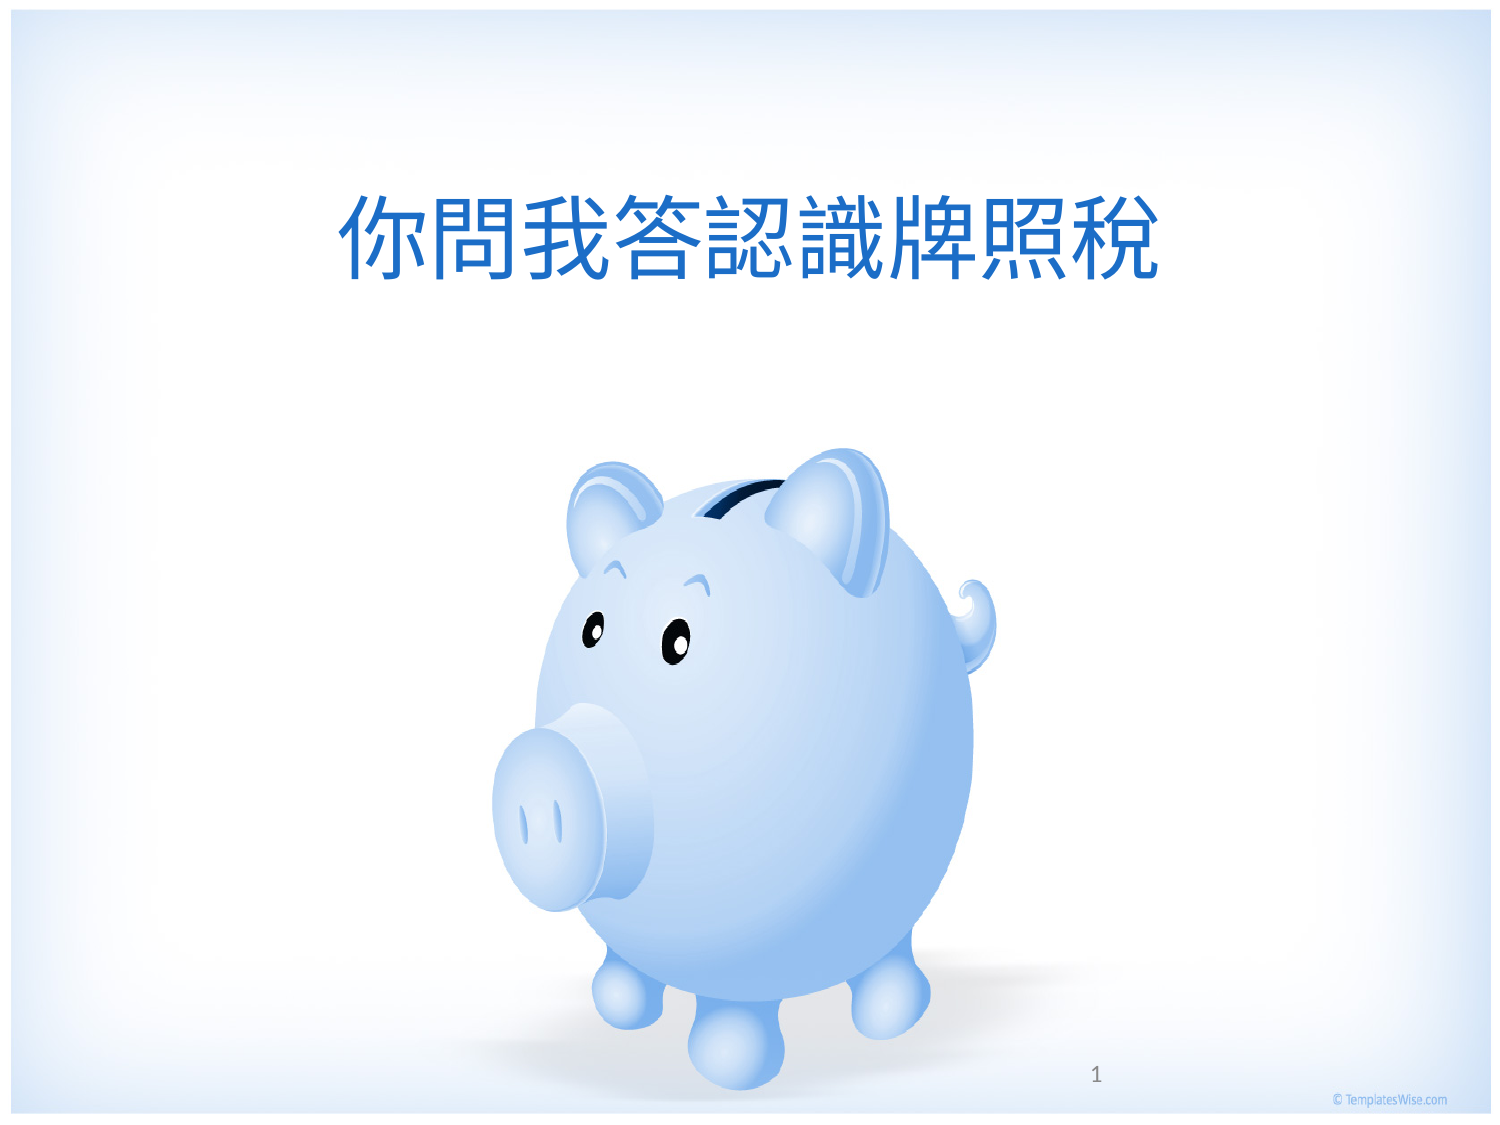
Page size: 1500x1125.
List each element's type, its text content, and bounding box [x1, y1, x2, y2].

title 你問我答認識牌照稅 [112, 168, 1388, 304]
text_box 1 [1074, 1042, 1426, 1103]
